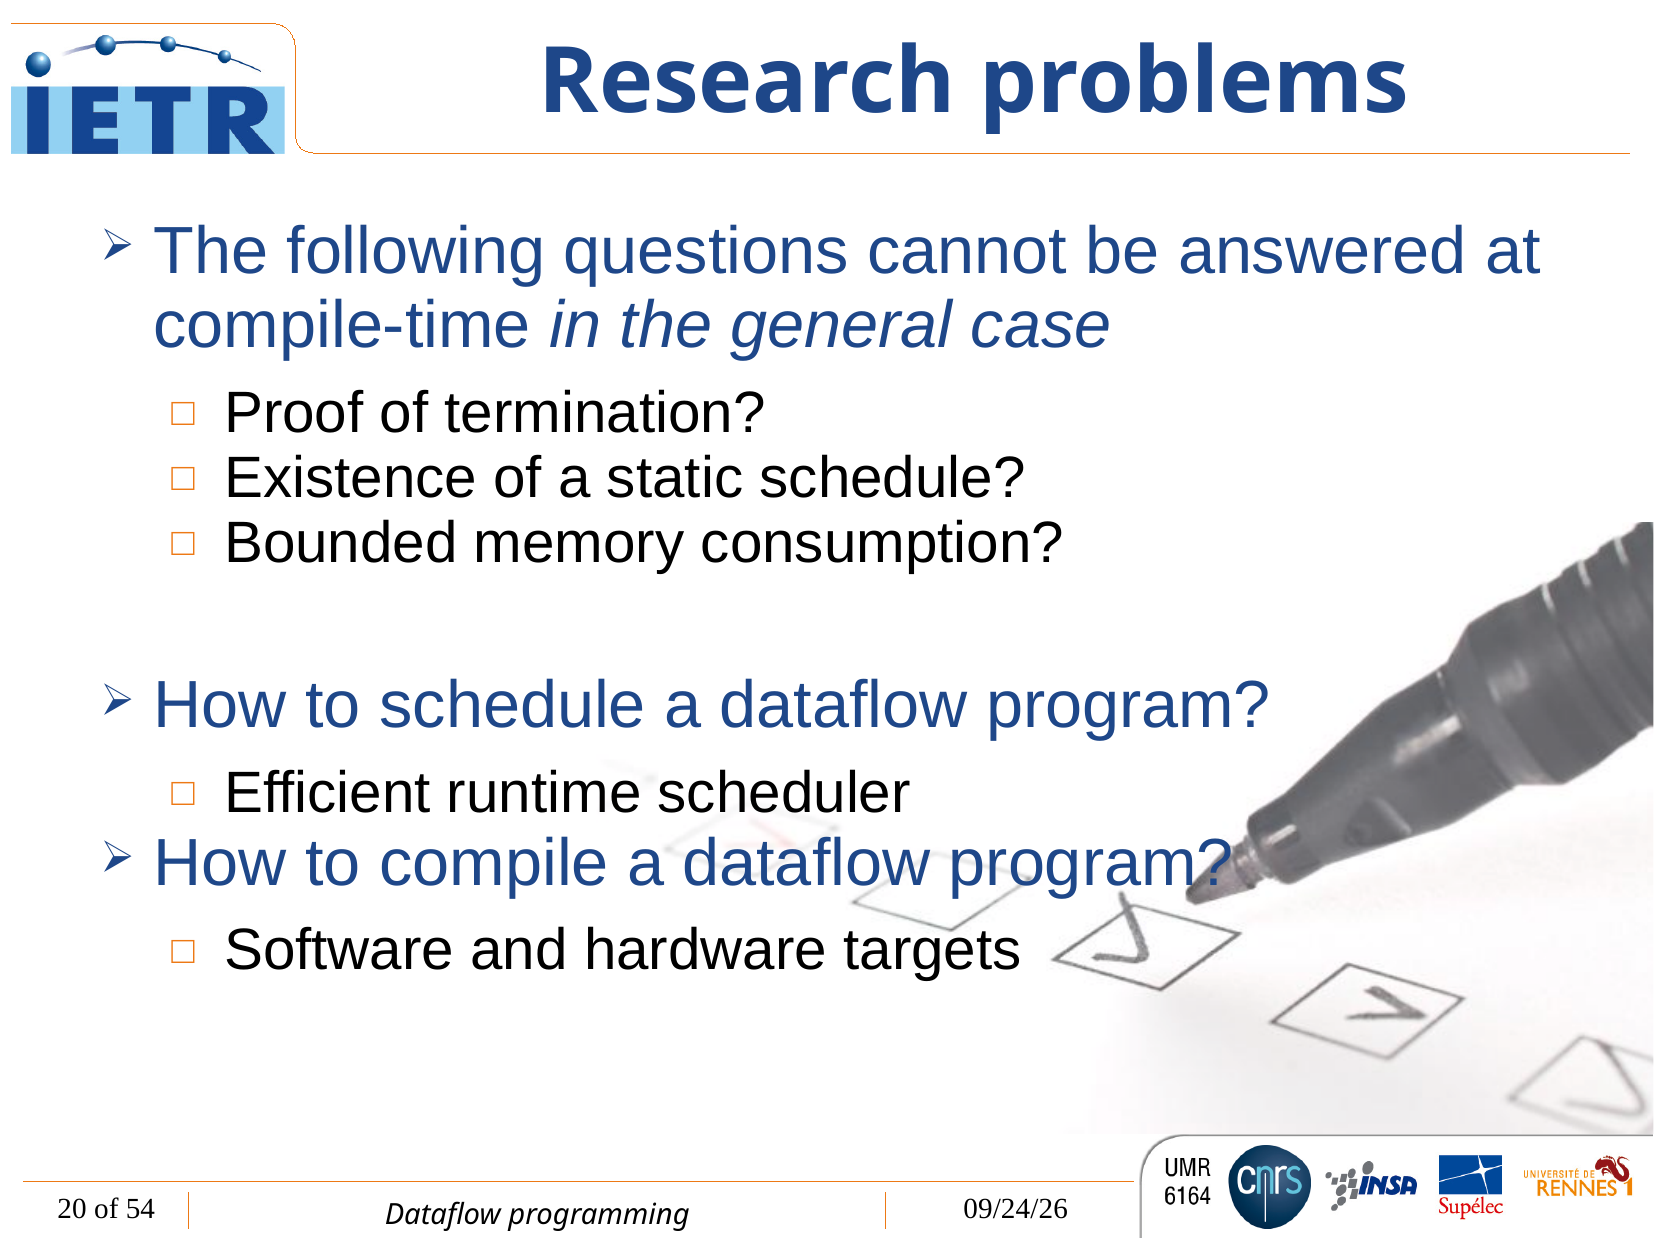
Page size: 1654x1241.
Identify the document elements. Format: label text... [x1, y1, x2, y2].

picture [11, 35, 285, 154]
list The following questions cannot be answered at compile-time in the general case Proof of termination? Existence of a static schedule? Bounded memory consumption? How to schedule a dataflow program? Efficient runtime scheduler How to compile a dataflow program? Software and hardware targets [82, 212, 1619, 1032]
picture [596, 522, 1654, 1238]
title Research problems [295, 7, 1654, 147]
